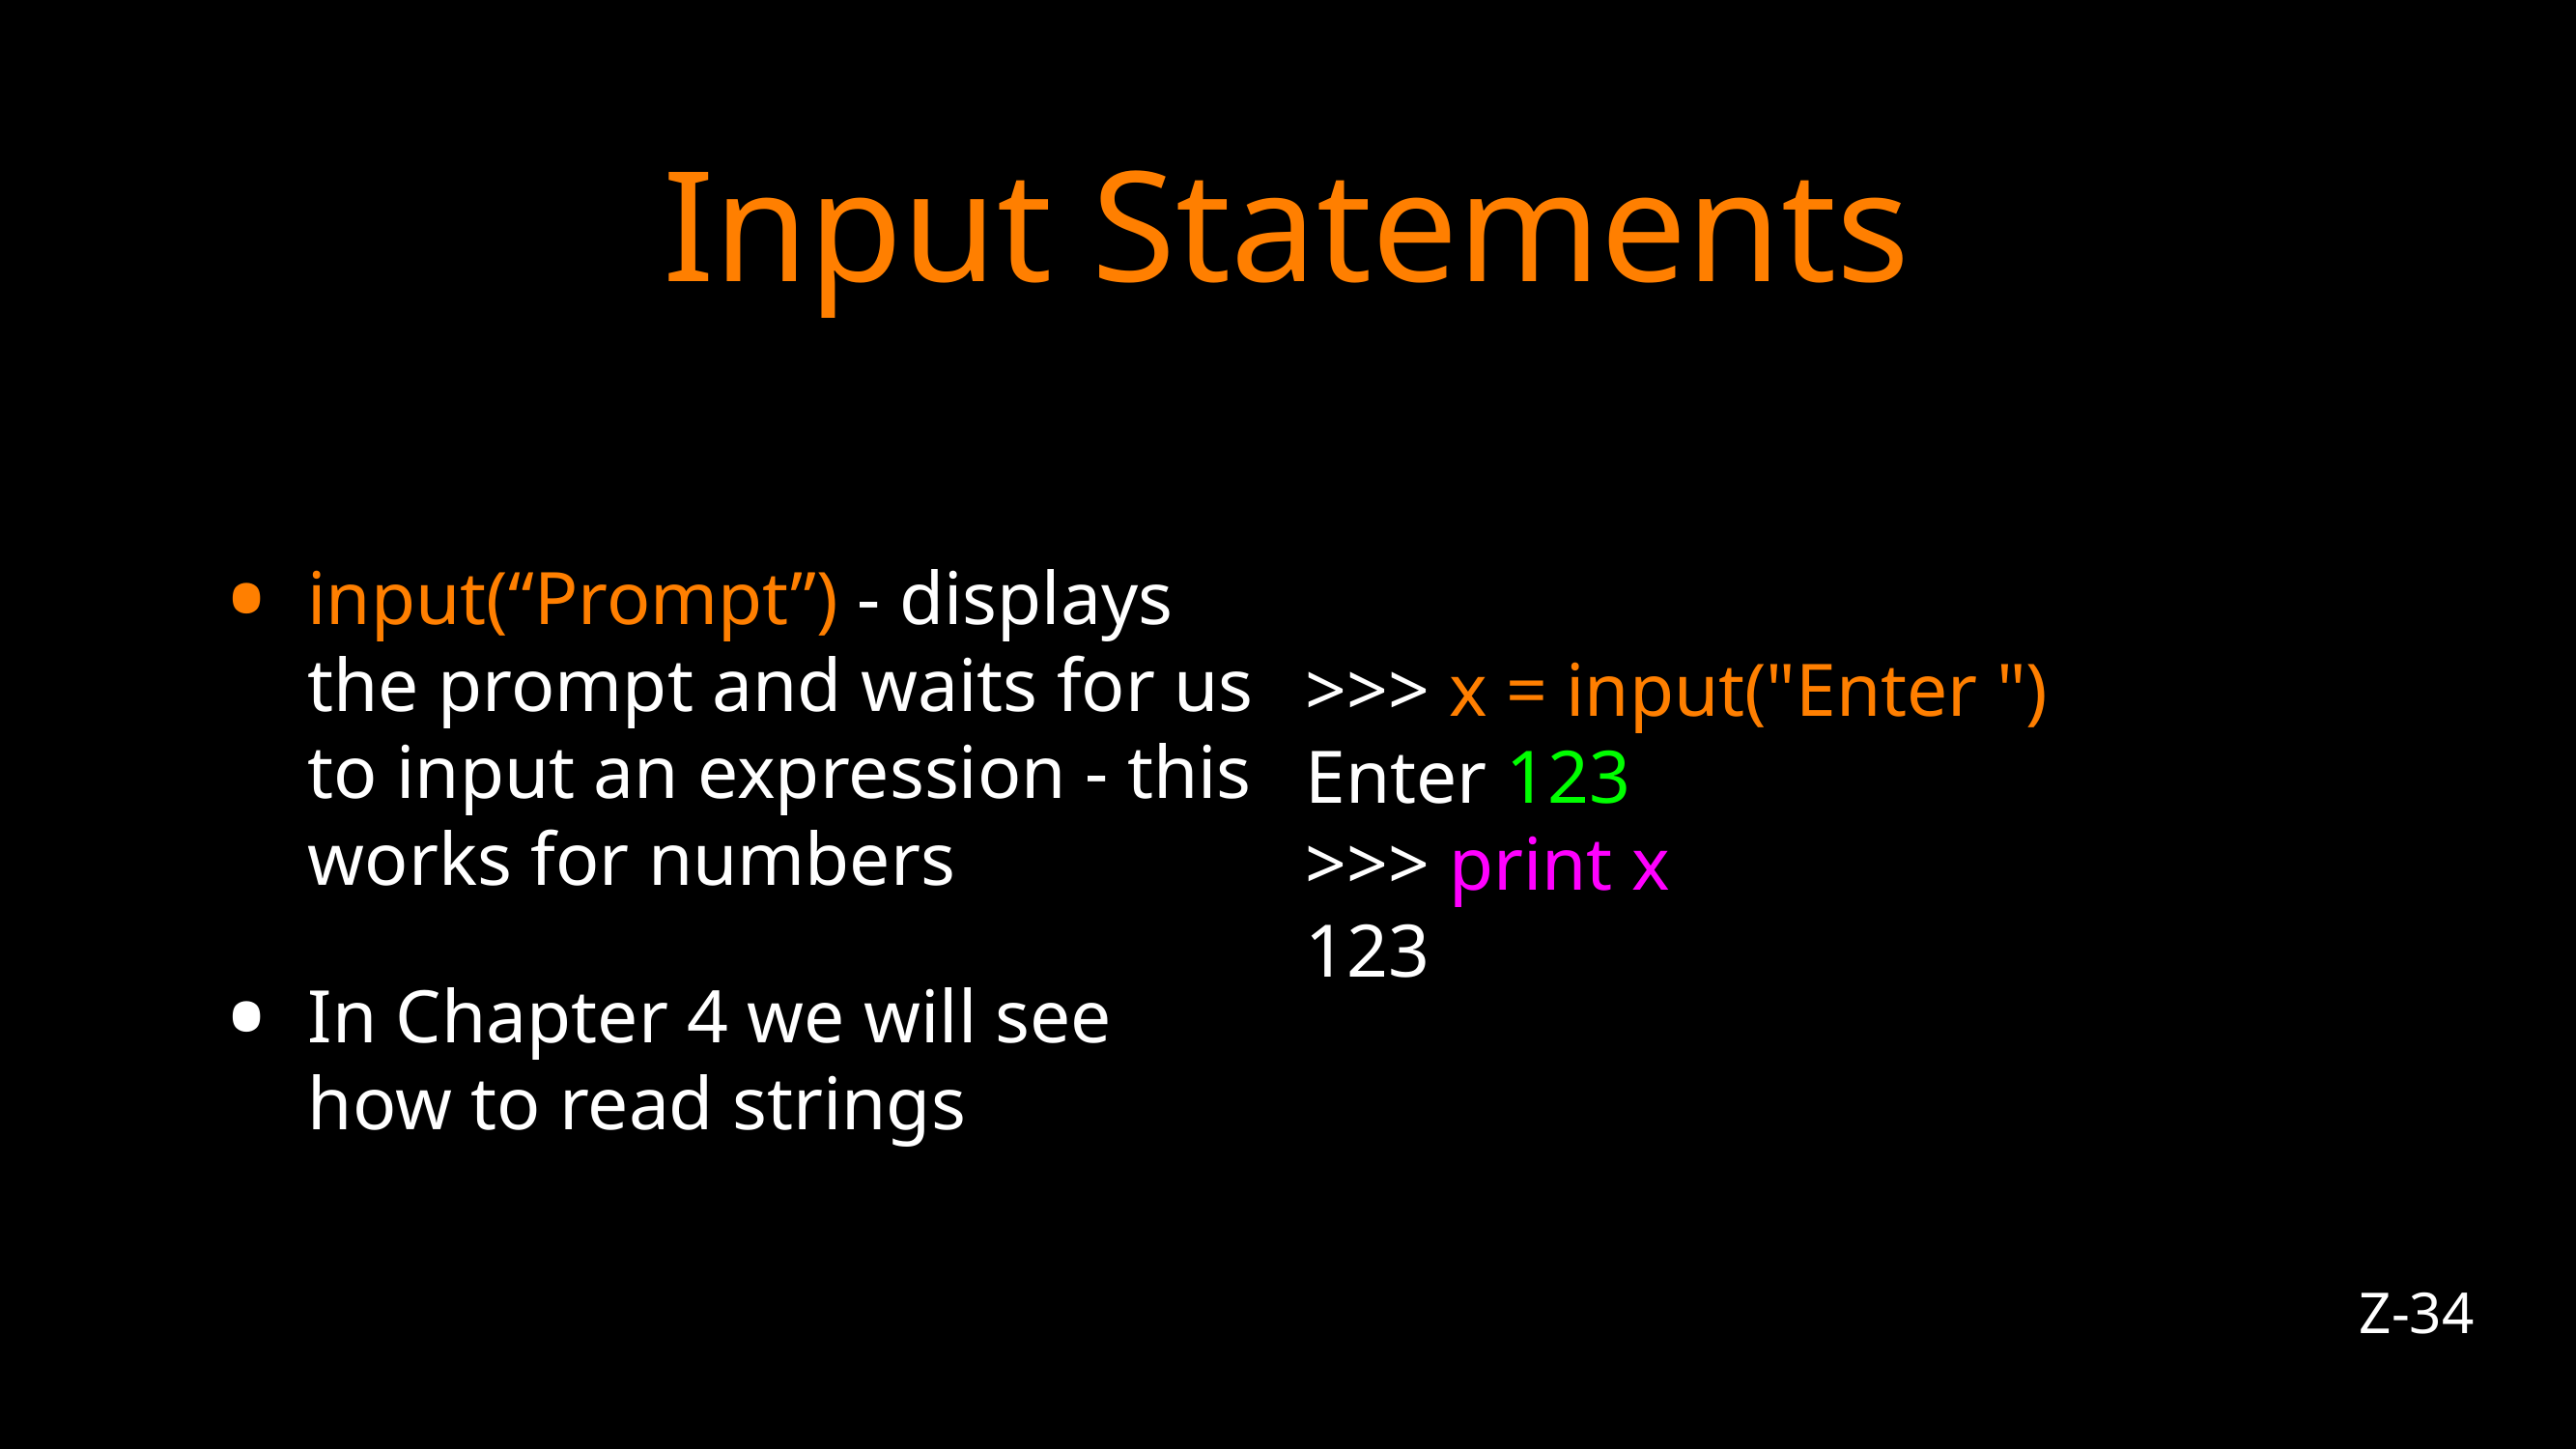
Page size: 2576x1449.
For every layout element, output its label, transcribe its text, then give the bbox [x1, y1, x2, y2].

list input(“Prompt”) - displays the prompt and waits for us to input an expression - this works for numbers In Chapter 4 we will see how to read strings [183, 412, 1272, 1285]
text_box >>> x = input("Enter ") Enter 123 >>> print x 123 [1305, 643, 2049, 992]
title Input Statements [183, 38, 2392, 403]
text_box Z-34 [2359, 1277, 2475, 1346]
